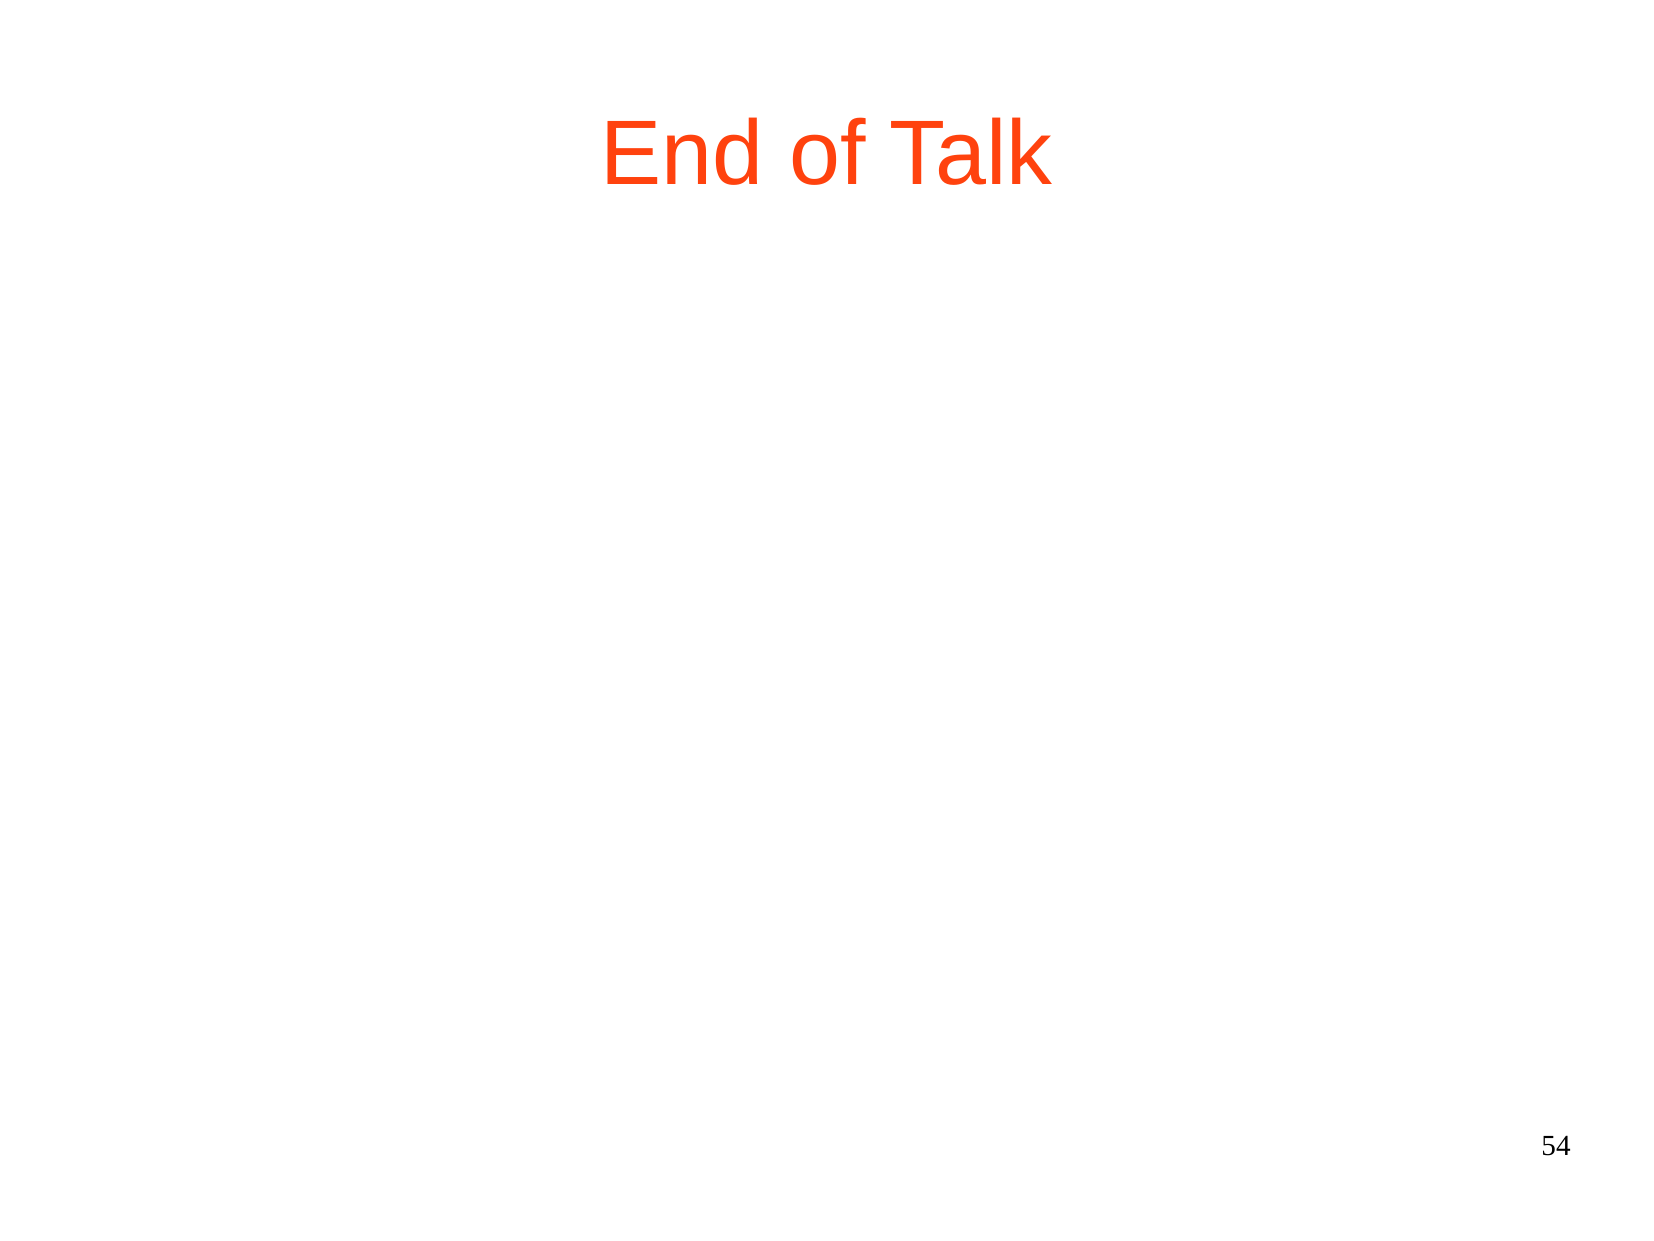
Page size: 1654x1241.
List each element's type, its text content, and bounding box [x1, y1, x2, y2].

title End of Talk [82, 49, 1571, 257]
